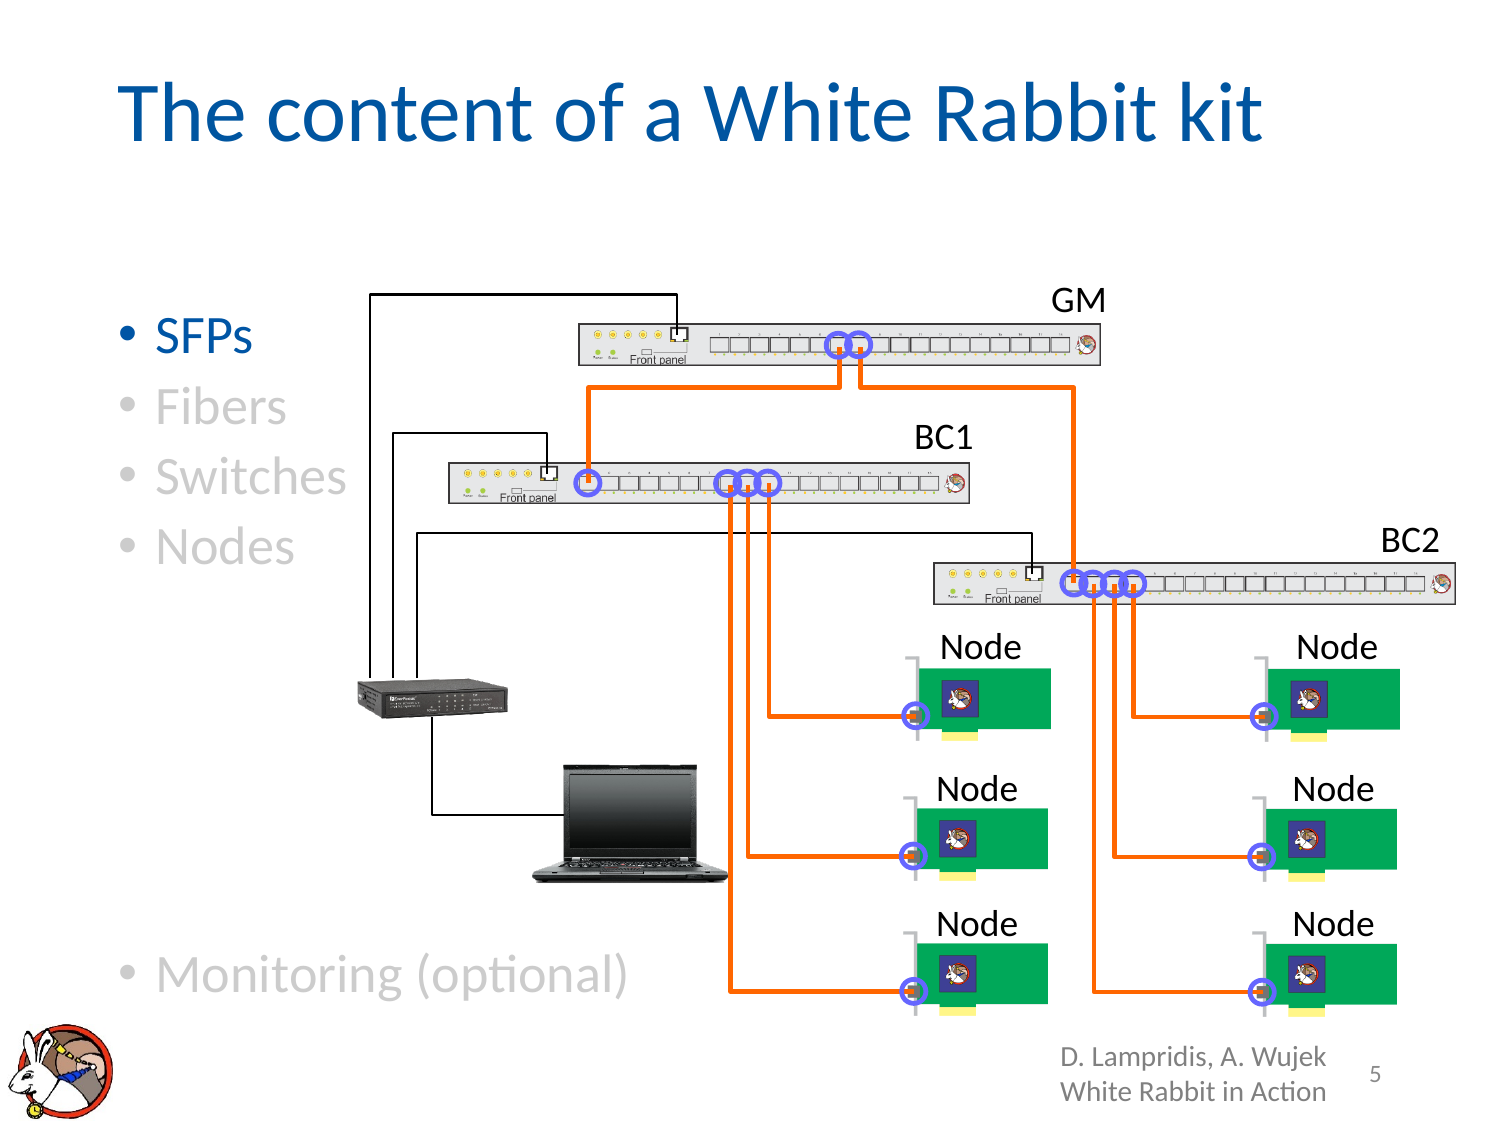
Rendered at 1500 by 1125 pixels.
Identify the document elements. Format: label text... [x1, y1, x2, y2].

text_box SFPs Fibers Switches Nodes Monitoring (optional) [103, 299, 1397, 1013]
text_box The content of a White Rabbit kit [103, 59, 1397, 169]
picture [1397, 562, 1456, 605]
picture [1252, 1013, 1397, 1017]
text_box BC2 [1397, 507, 1455, 555]
picture [7, 1024, 113, 1121]
text_box GM [1036, 267, 1104, 299]
